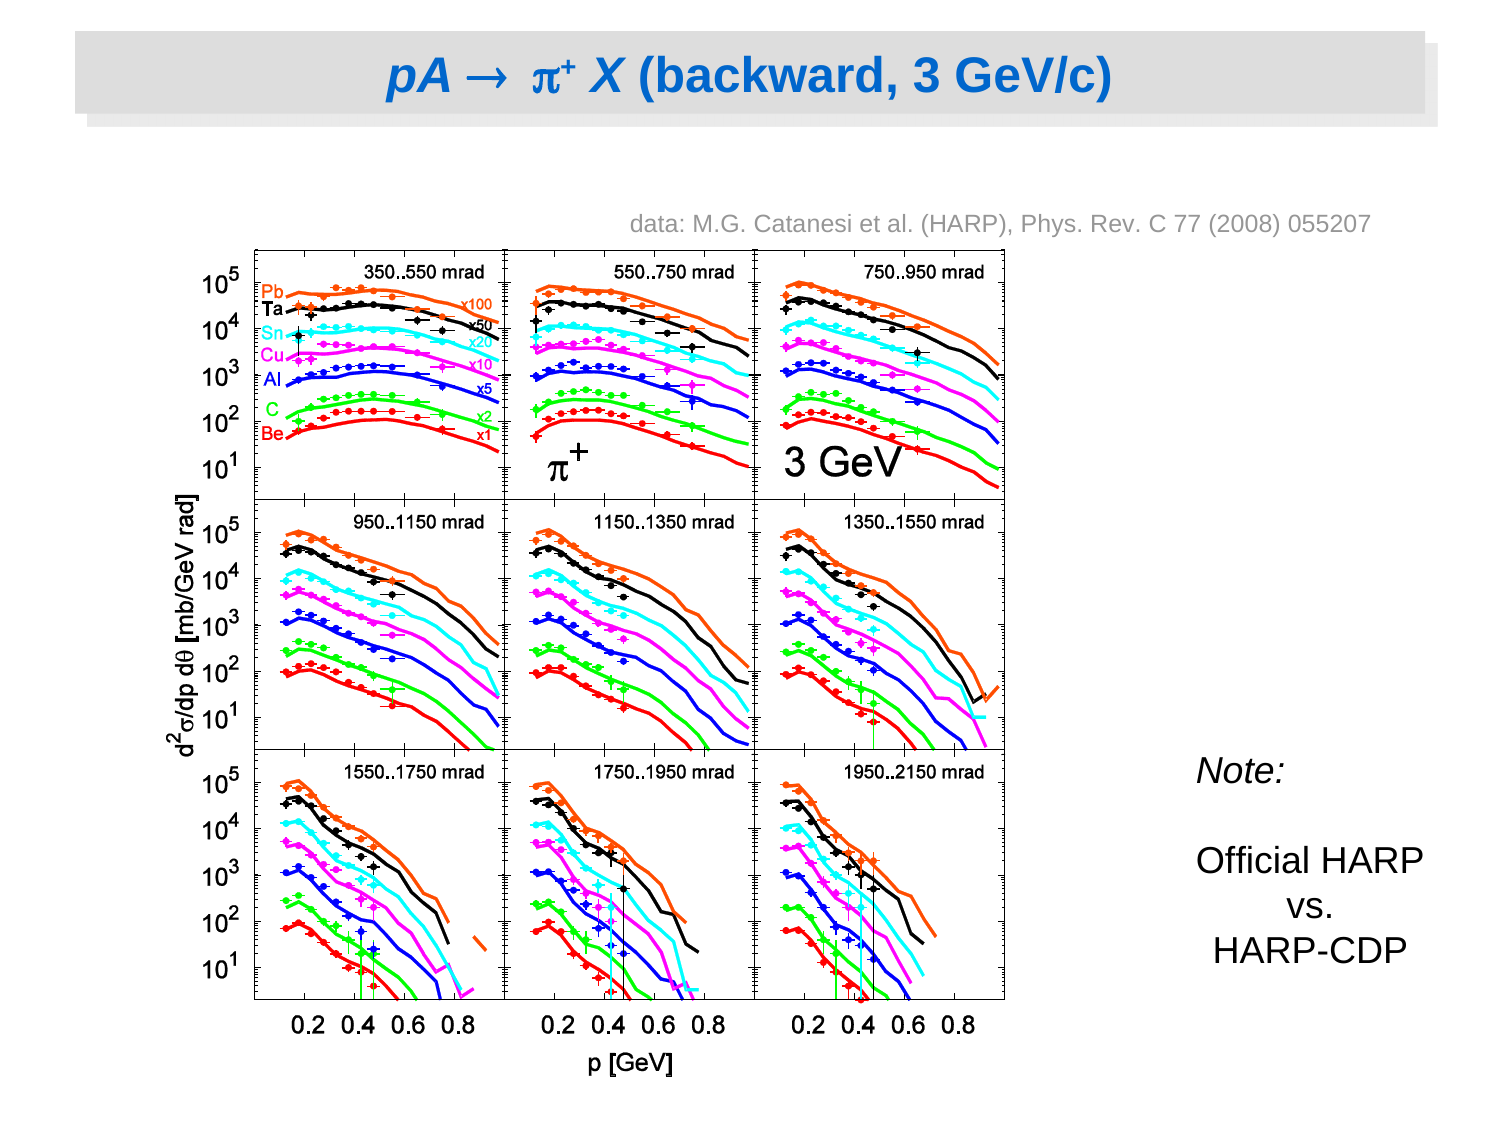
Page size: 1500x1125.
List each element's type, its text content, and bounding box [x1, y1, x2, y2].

picture [165, 247, 1007, 1080]
text_box data: M.G. Catanesi et al. (HARP), Phys. Rev. C 77 (2008) 055207 [615, 199, 1500, 246]
text_box Note: Official HARP vs. HARP-CDP [1181, 738, 1442, 1007]
text_box pA  p+ X (backward, 3 GeV/c) [75, 31, 1426, 114]
